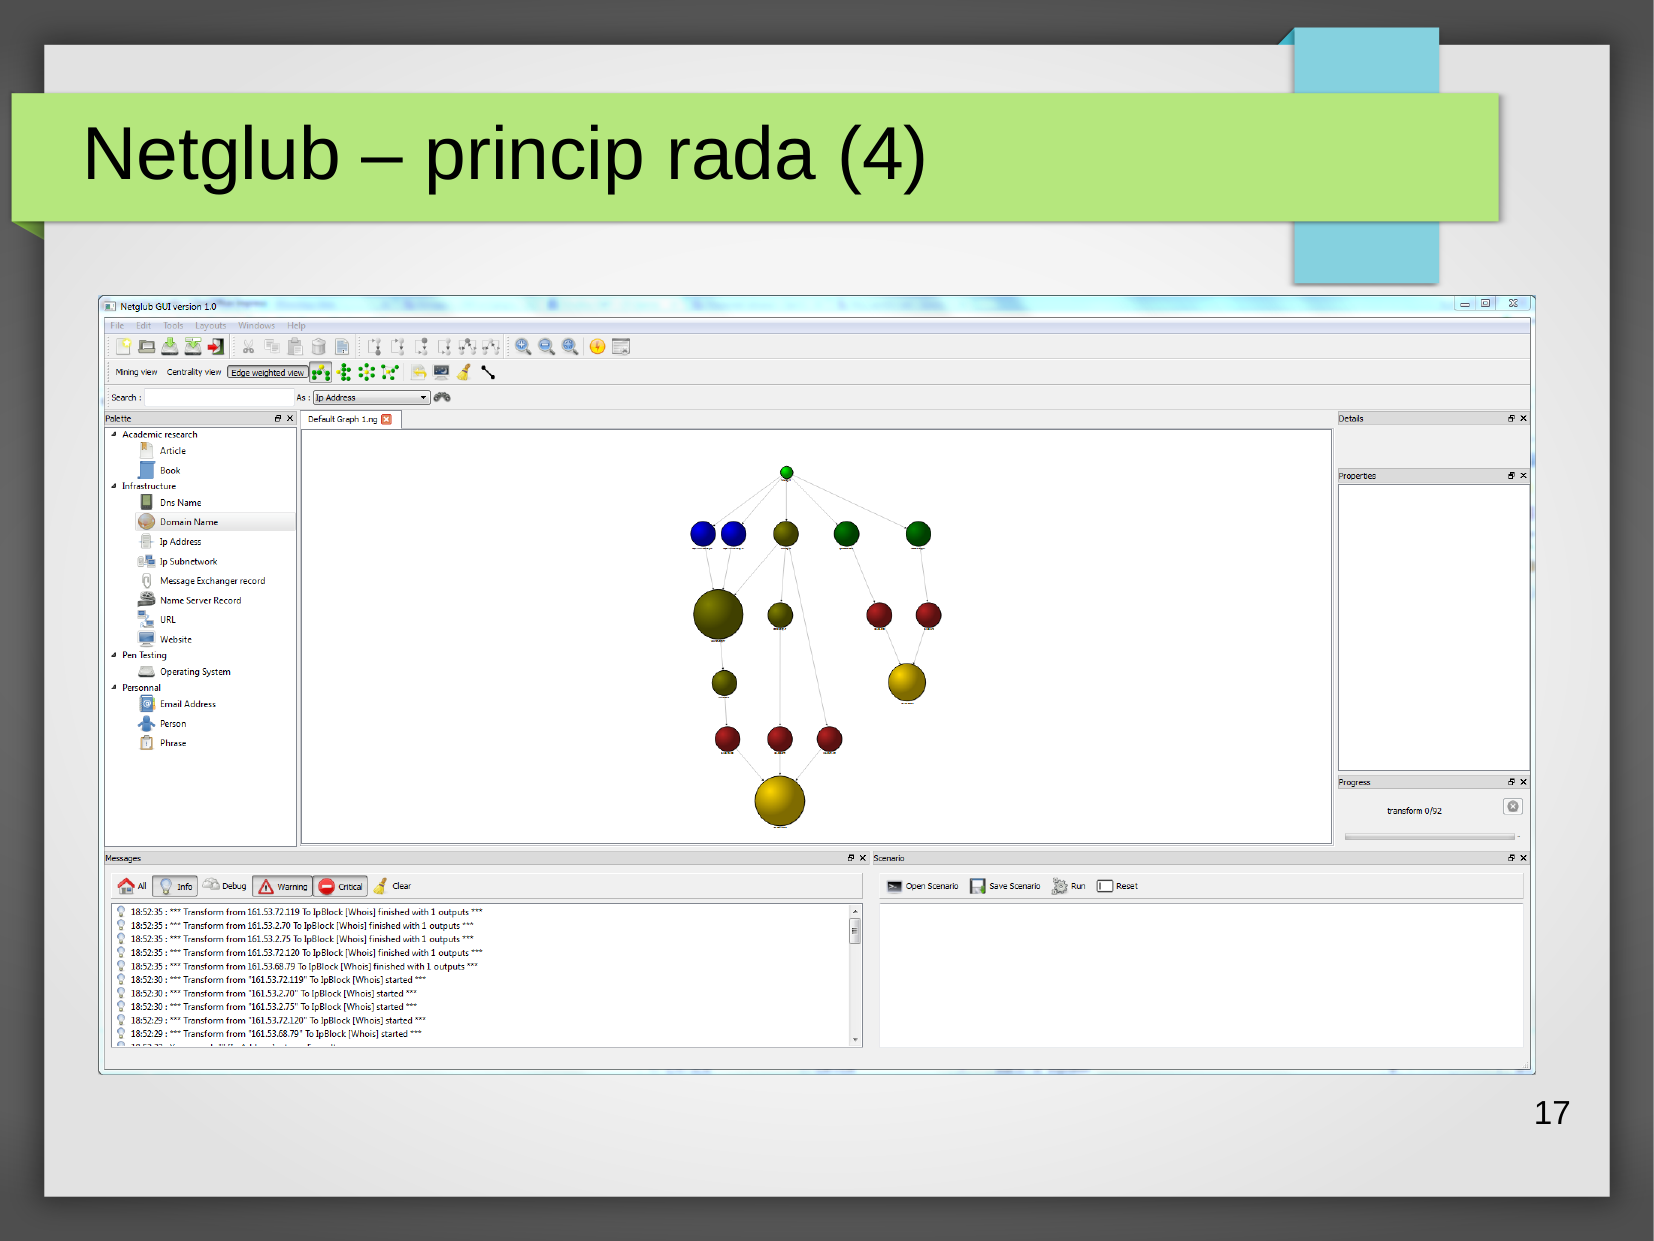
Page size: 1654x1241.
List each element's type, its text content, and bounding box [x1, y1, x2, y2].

picture [0, 0, 1654, 1241]
title Netglub – princip rada (4) [82, 94, 1264, 213]
